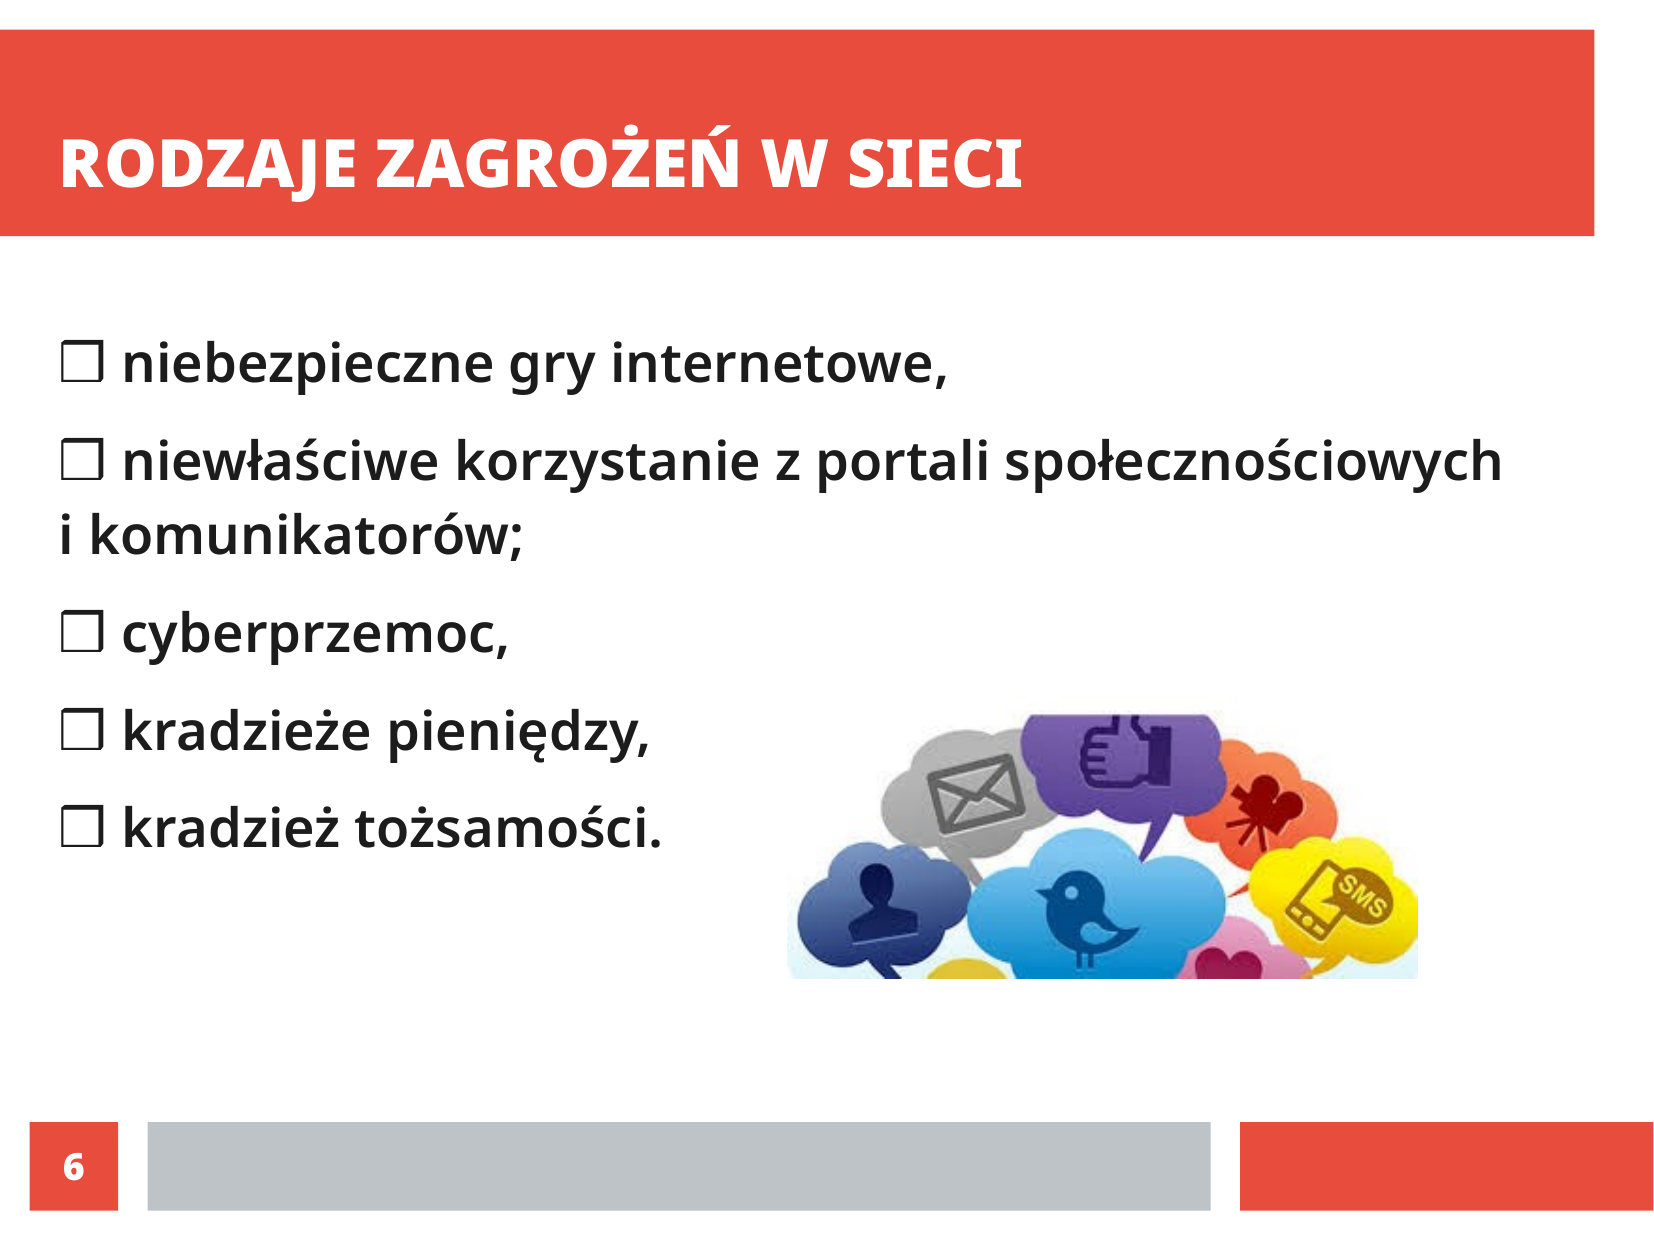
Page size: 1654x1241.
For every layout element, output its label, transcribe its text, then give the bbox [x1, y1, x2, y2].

list ❒ niebezpieczne gry internetowe, ❒ niewłaściwe korzystanie z portali społecznościowych i komunikatorów; ❒ cyberprzemoc, ❒ kradzieże pieniędzy, ❒ kradzież tożsamości. [59, 324, 1565, 1093]
picture [1111, 964, 1117, 971]
title RODZAJE ZAGROŻEŃ W SIECI [59, 59, 1595, 207]
picture [787, 696, 1418, 979]
